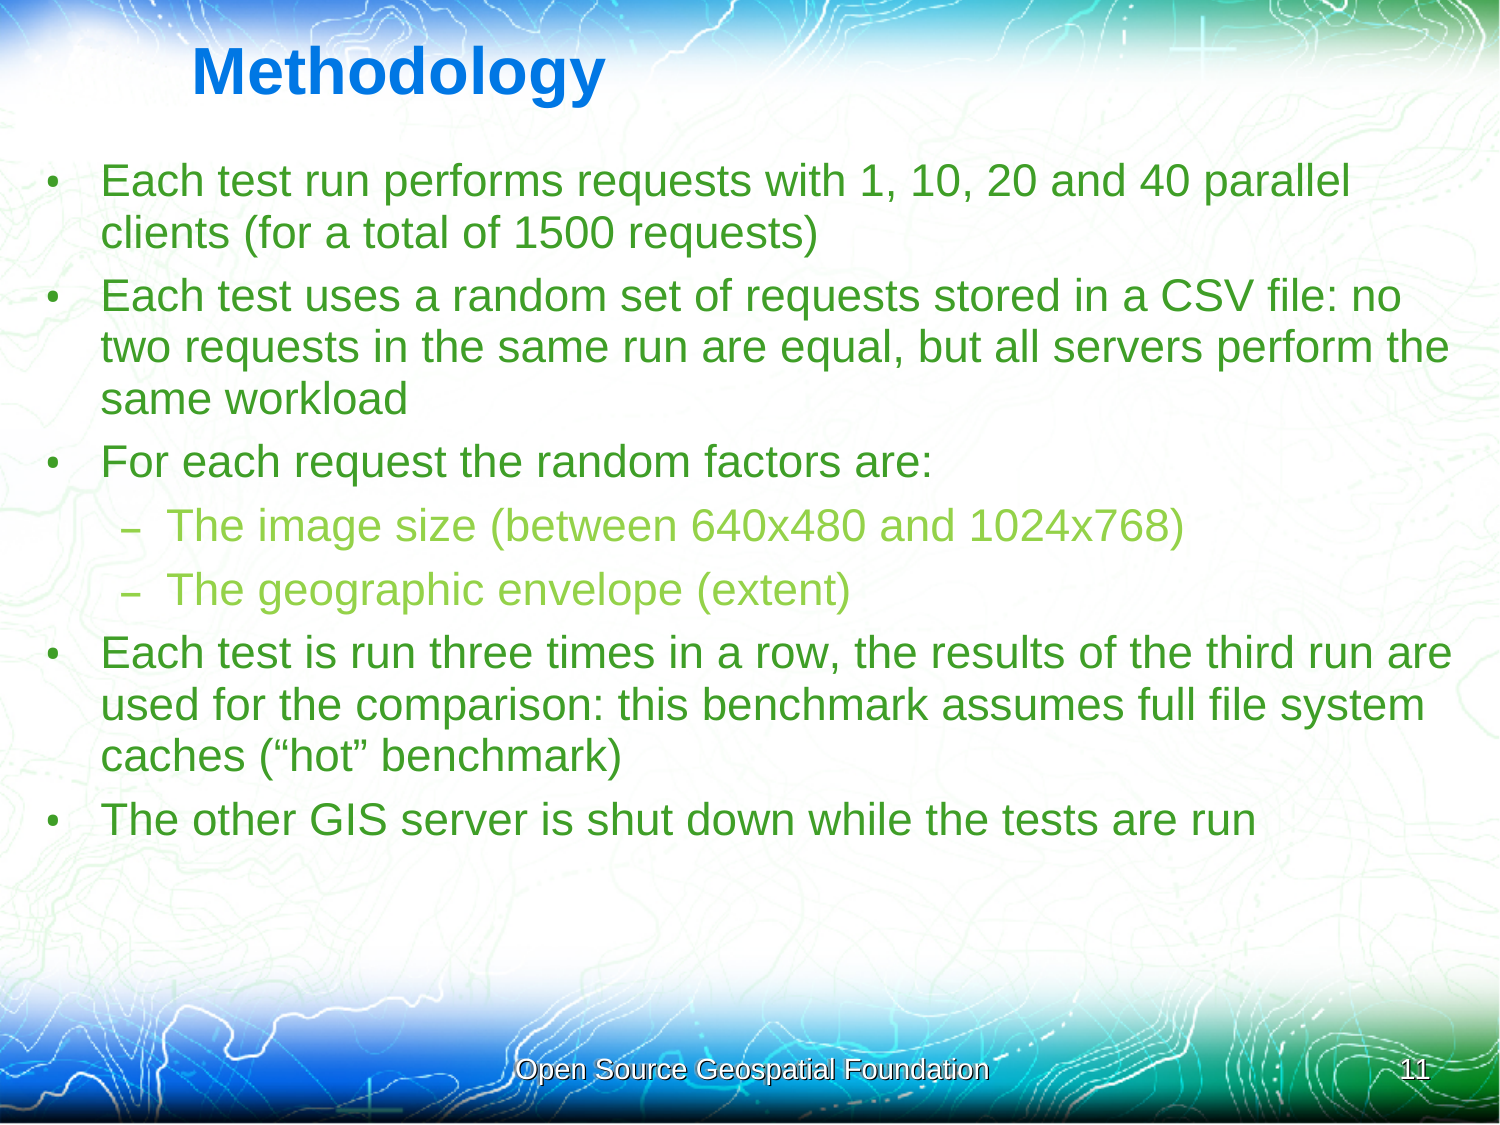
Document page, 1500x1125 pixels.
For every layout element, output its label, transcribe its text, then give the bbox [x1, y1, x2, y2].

picture [0, 0, 1500, 1125]
title Methodology [177, 20, 1477, 122]
list Each test run performs requests with 1, 10, 20 and 40 parallel clients (for a total of 1500 requests) Each test uses a random set of requests stored in a CSV file: no two requests in the same run are equal, but all servers perform the same workload For each request the random factors are: The image size (between 640x480 and 1024x768) The geographic envelope (extent) Each test is run three times in a row, the results of the third run are used for the comparison: this benchmark assumes full file system caches (“hot” benchmark) The other GIS server is shut down while the tests are run [29, 147, 1477, 945]
